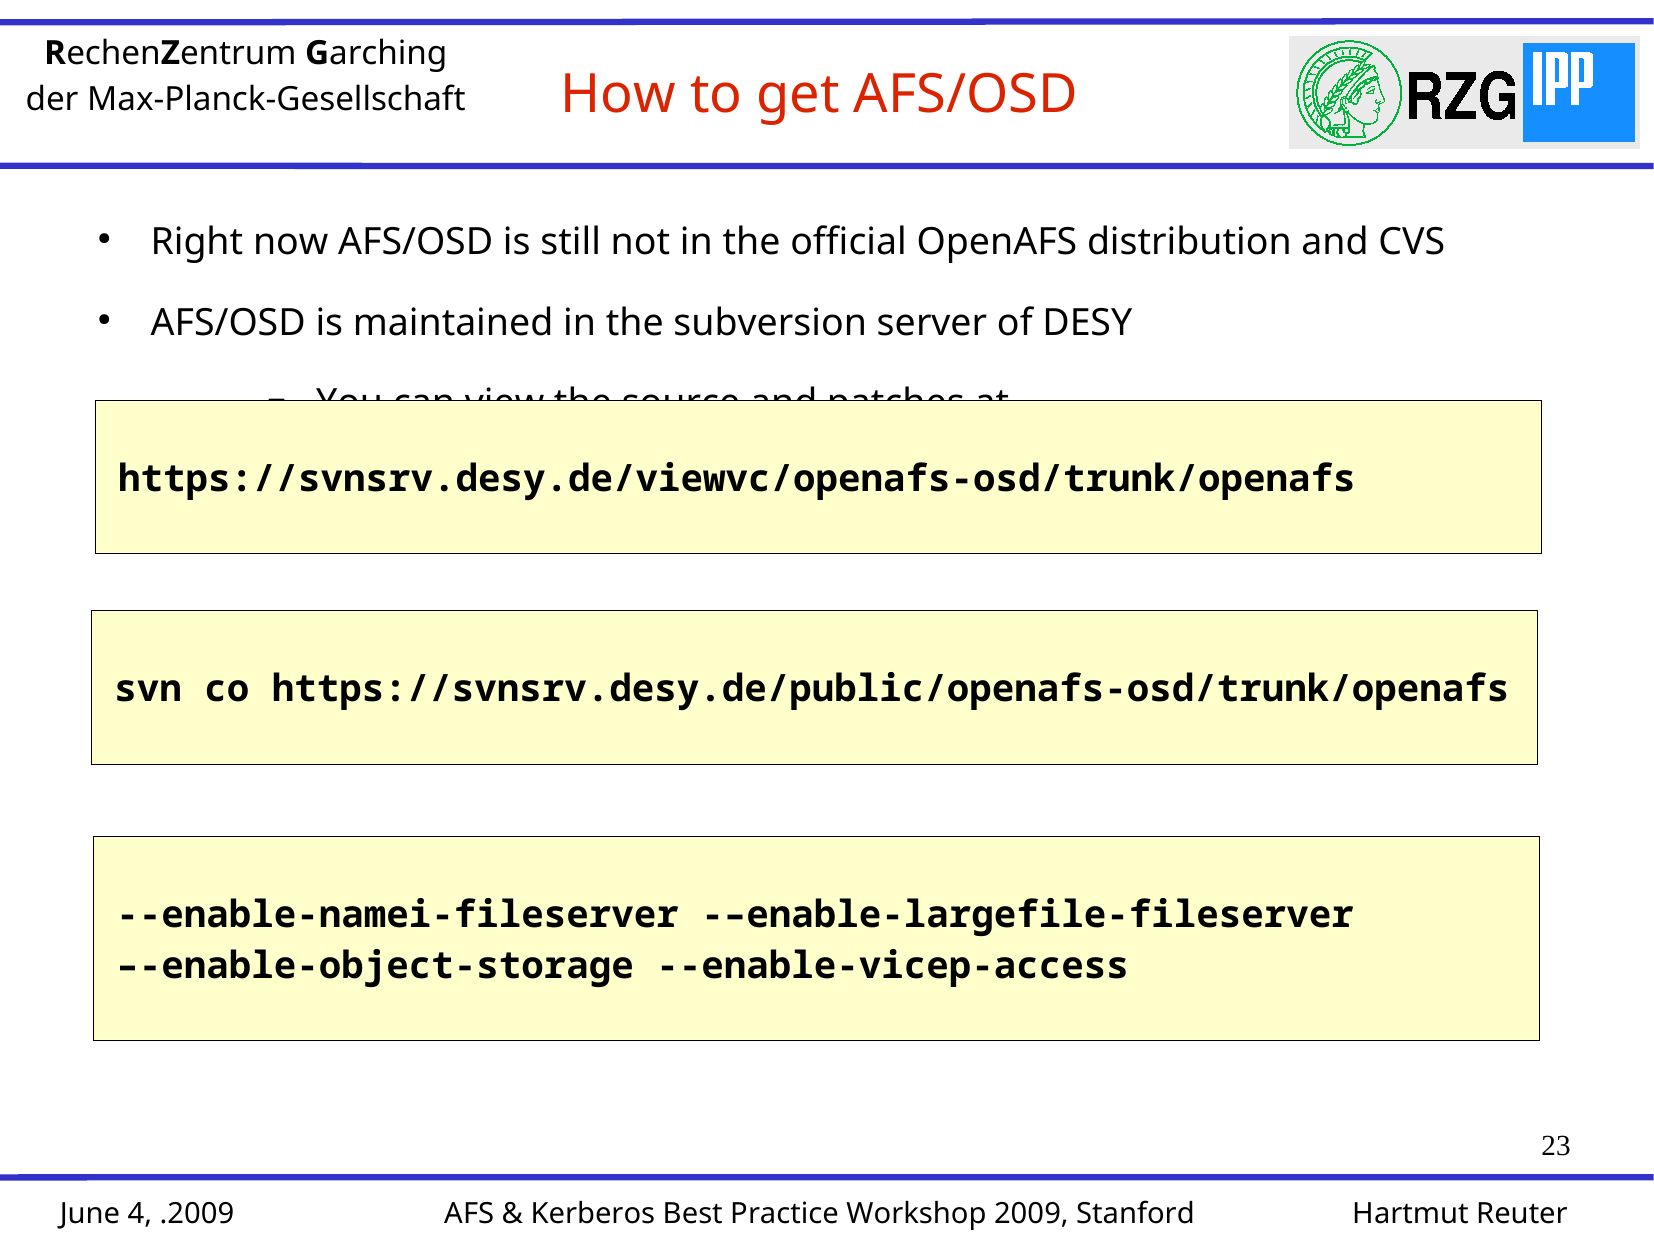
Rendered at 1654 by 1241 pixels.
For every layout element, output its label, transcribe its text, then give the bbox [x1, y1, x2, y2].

picture [1289, 36, 1640, 46]
text_box How to get AFS/OSD [0, 46, 1654, 172]
text_box https://svnsrv.desy.de/viewvc/openafs-osd/trunk/openafs [95, 400, 1542, 549]
text_box --enable-namei-fileserver -–enable-largefile-fileserver –-enable-object-storage --enable-vicep-access [93, 836, 1540, 1034]
text_box svn co https://svnsrv.desy.de/public/openafs-osd/trunk/openafs [91, 610, 1538, 759]
list Right now AFS/OSD is still not in the official OpenAFS distribution and CVS AFS/OSD is maintained in the subversion server of DESY You can view the source and patches at or check it out with To get full functionality configure with [64, 161, 1630, 1158]
